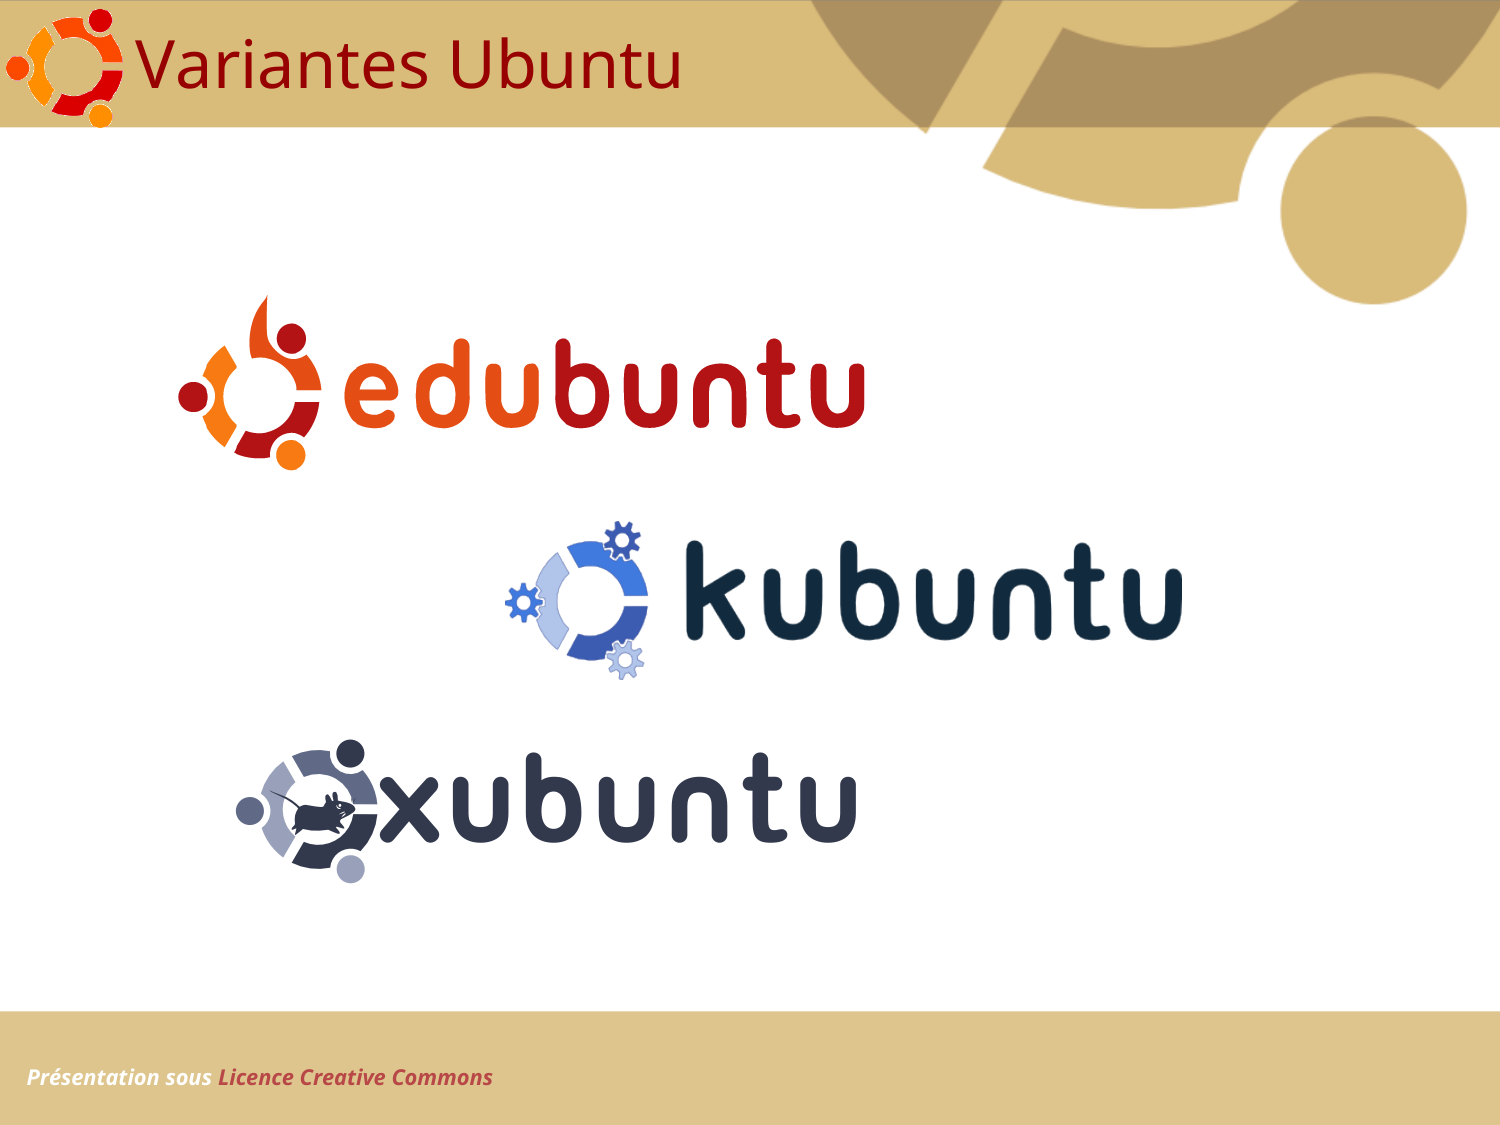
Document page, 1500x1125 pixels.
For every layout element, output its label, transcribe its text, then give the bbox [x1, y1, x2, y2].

picture [0, 0, 1500, 680]
title Variantes Ubuntu [135, 0, 1417, 152]
picture [233, 736, 857, 886]
